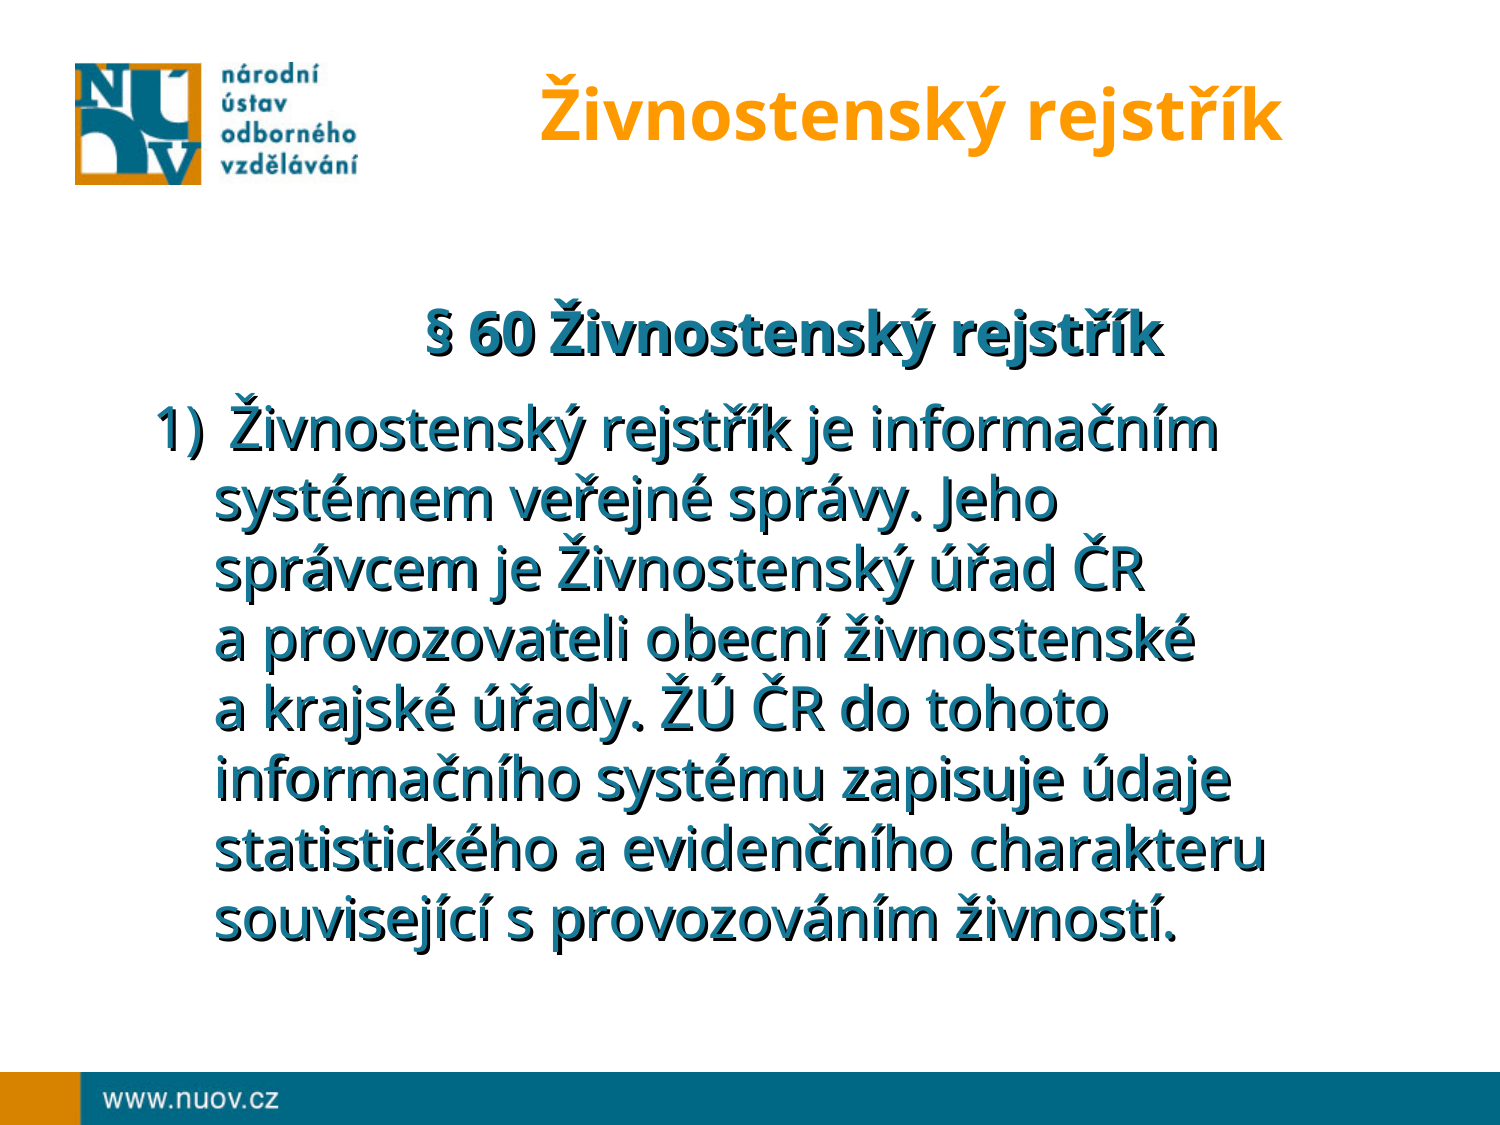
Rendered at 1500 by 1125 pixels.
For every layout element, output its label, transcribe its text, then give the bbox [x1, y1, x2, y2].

text_box § 60 Živnostenský rejstřík Živnostenský rejstřík je informačním systémem veřejné správy. Jeho správcem je Živnostenský úřad ČR a provozovateli obecní živnostenské a krajské úřady. ŽÚ ČR do tohoto informačního systému zapisuje údaje statistického a evidenčního charakteru související s provozováním živností. [137, 287, 1450, 958]
text_box [0, 1072, 1500, 1125]
title Živnostenský rejstřík [399, 37, 1425, 188]
text_box [75, 62, 358, 185]
